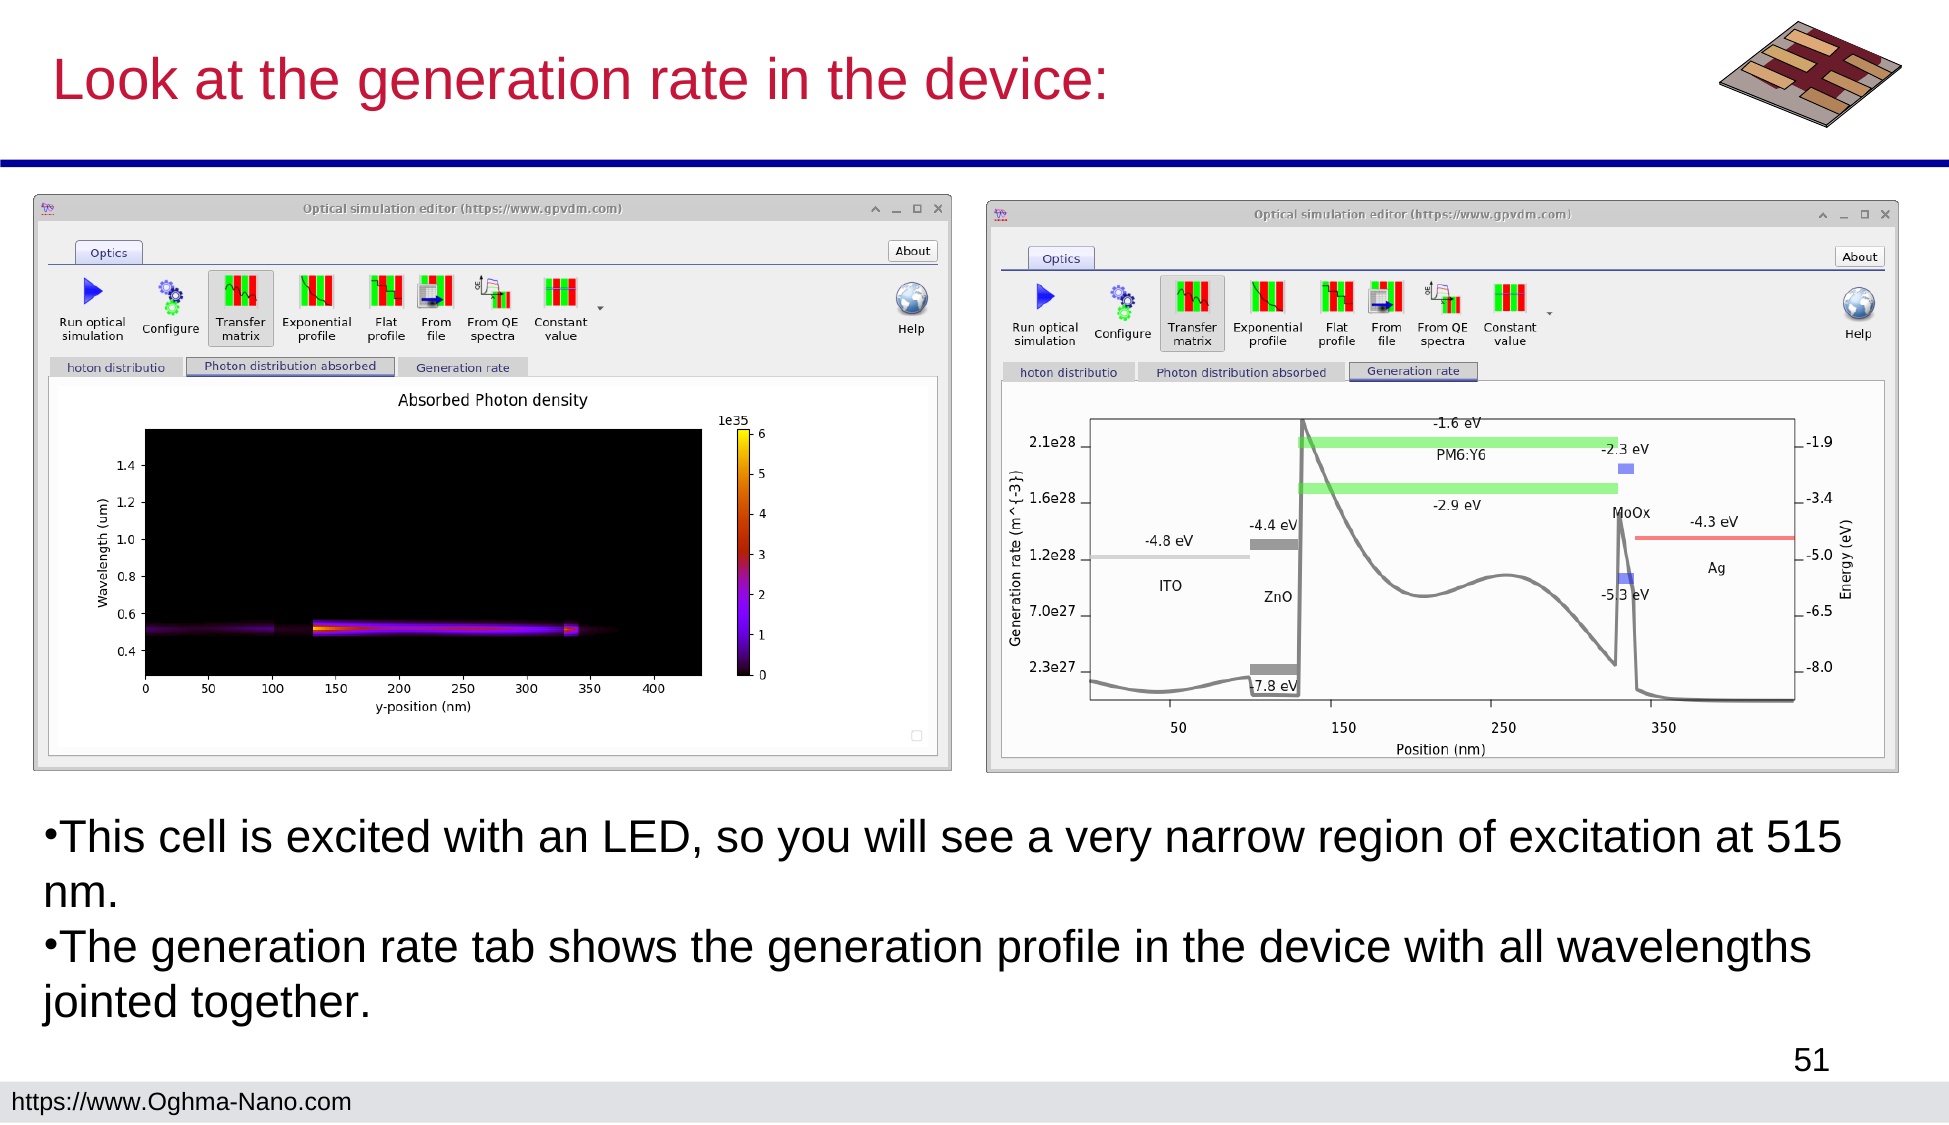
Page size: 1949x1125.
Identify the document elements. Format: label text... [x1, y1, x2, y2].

picture [33, 194, 952, 771]
title Look at the generation rate in the device: [37, 27, 1479, 132]
picture [986, 200, 1899, 774]
text_box This cell is excited with an LED, so you will see a very narrow region of excitation at 515 nm. The generation rate tab shows the generation profile in the device with all wavelengths jointed together. [28, 799, 1897, 1035]
text_box <number> [1778, 1030, 1949, 1101]
